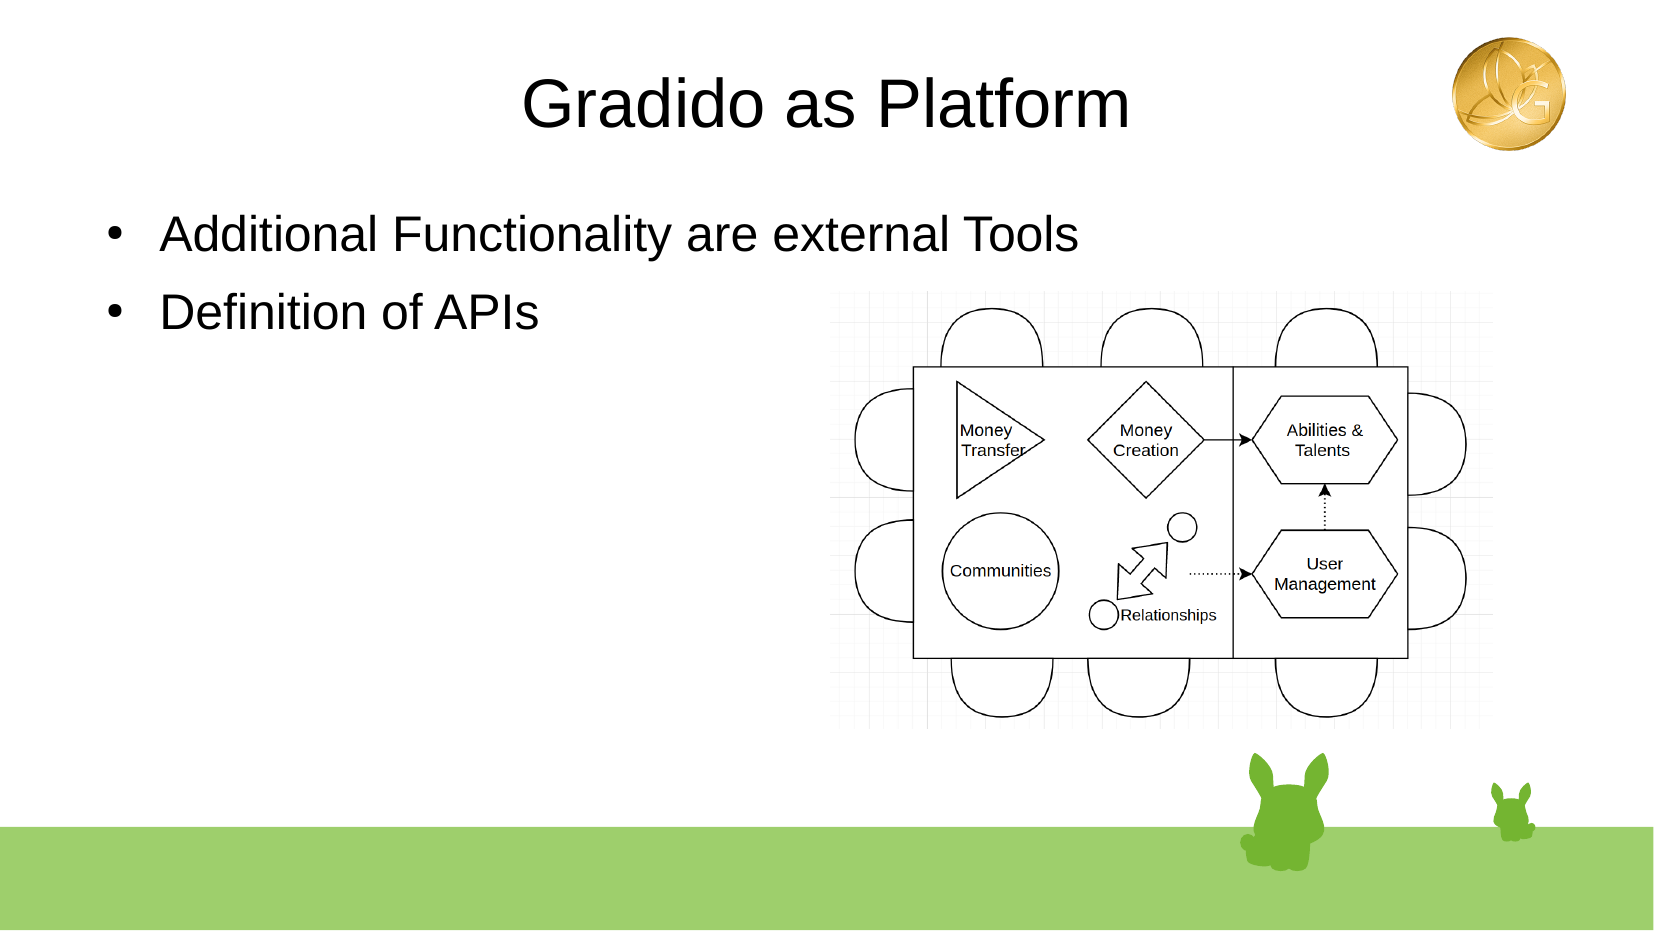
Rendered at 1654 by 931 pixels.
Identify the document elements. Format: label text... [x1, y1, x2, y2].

title Gradido as Platform [88, 29, 1565, 178]
picture [830, 291, 1493, 729]
picture [1452, 37, 1566, 151]
list Additional Functionality are external Tools Definition of APIs [88, 206, 1565, 739]
